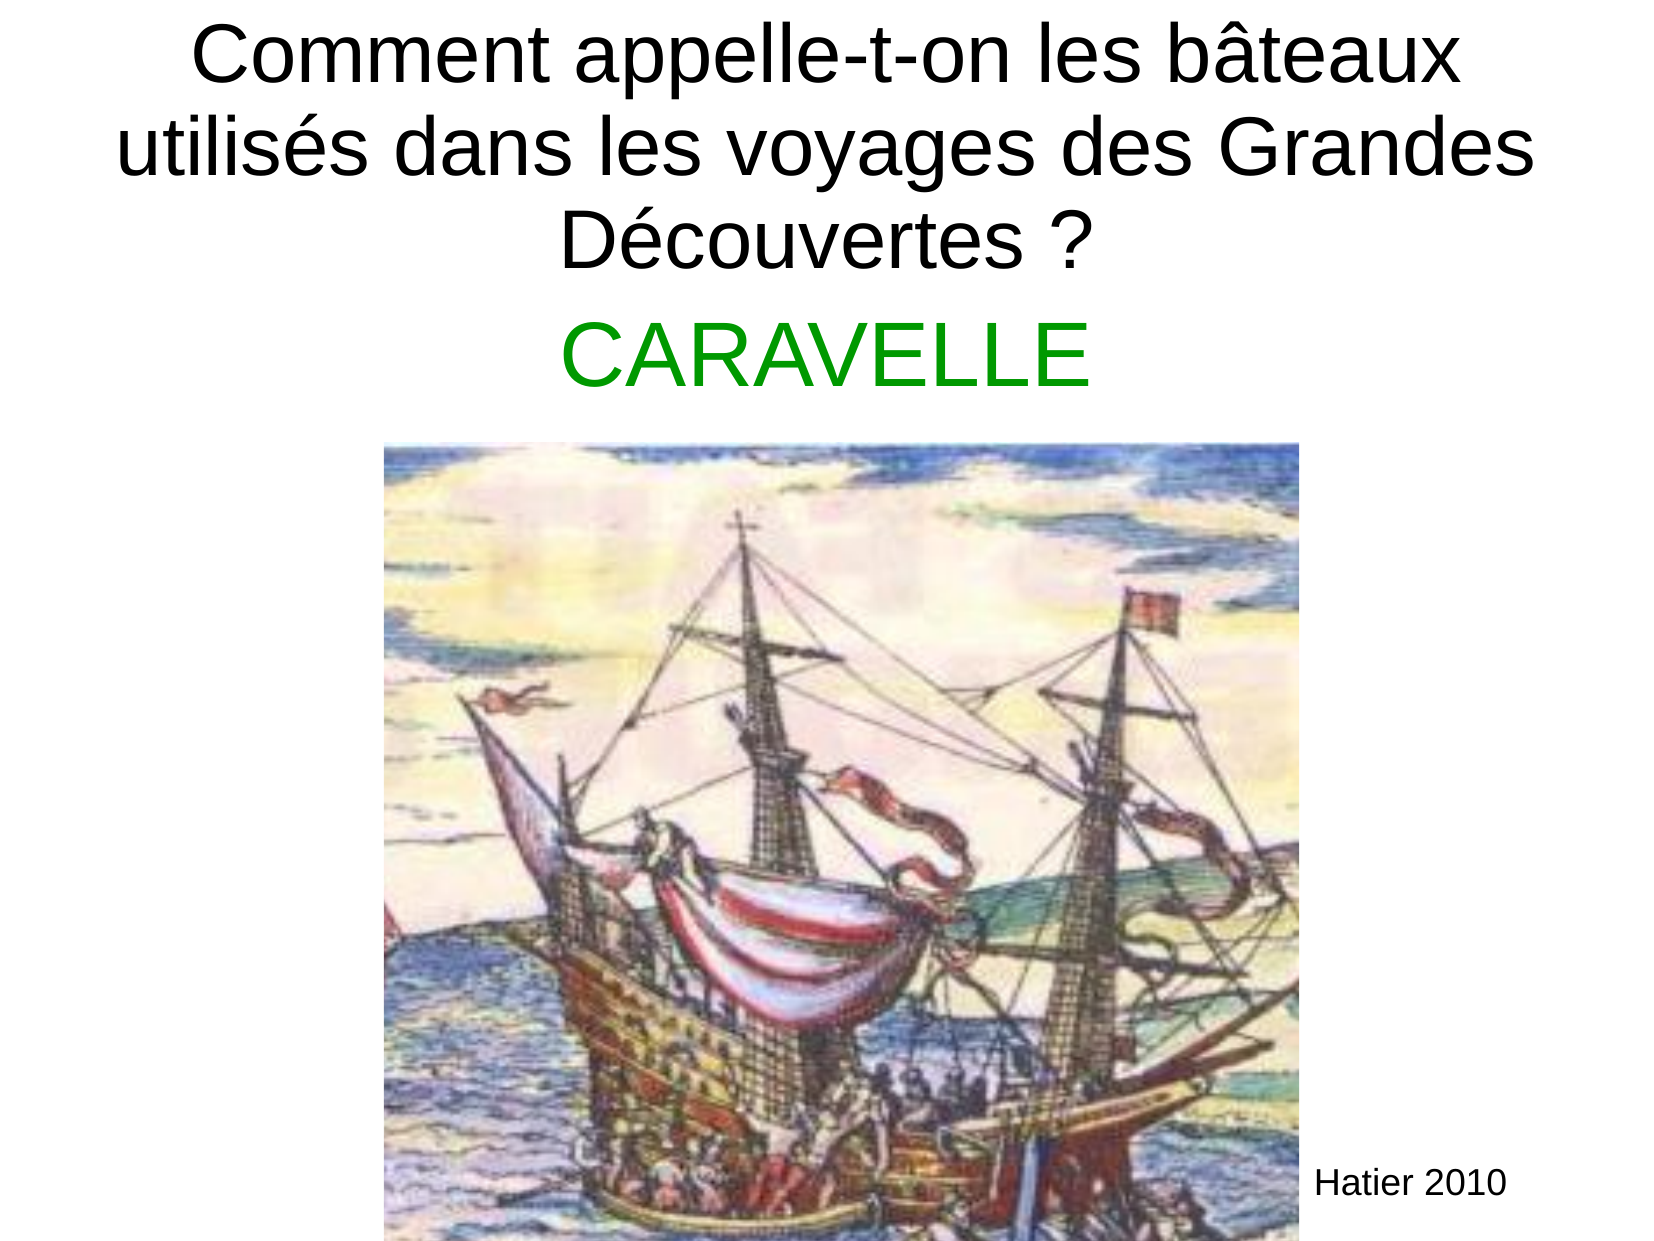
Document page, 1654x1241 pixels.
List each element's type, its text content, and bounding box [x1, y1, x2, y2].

text_box Comment appelle-t-on les bâteaux utilisés dans les voyages des Grandes Découvertes ? [59, 0, 1595, 294]
picture [383, 442, 1300, 1241]
text_box Hatier 2010 [1299, 1153, 1536, 1211]
text_box CARAVELLE [59, 296, 1595, 414]
